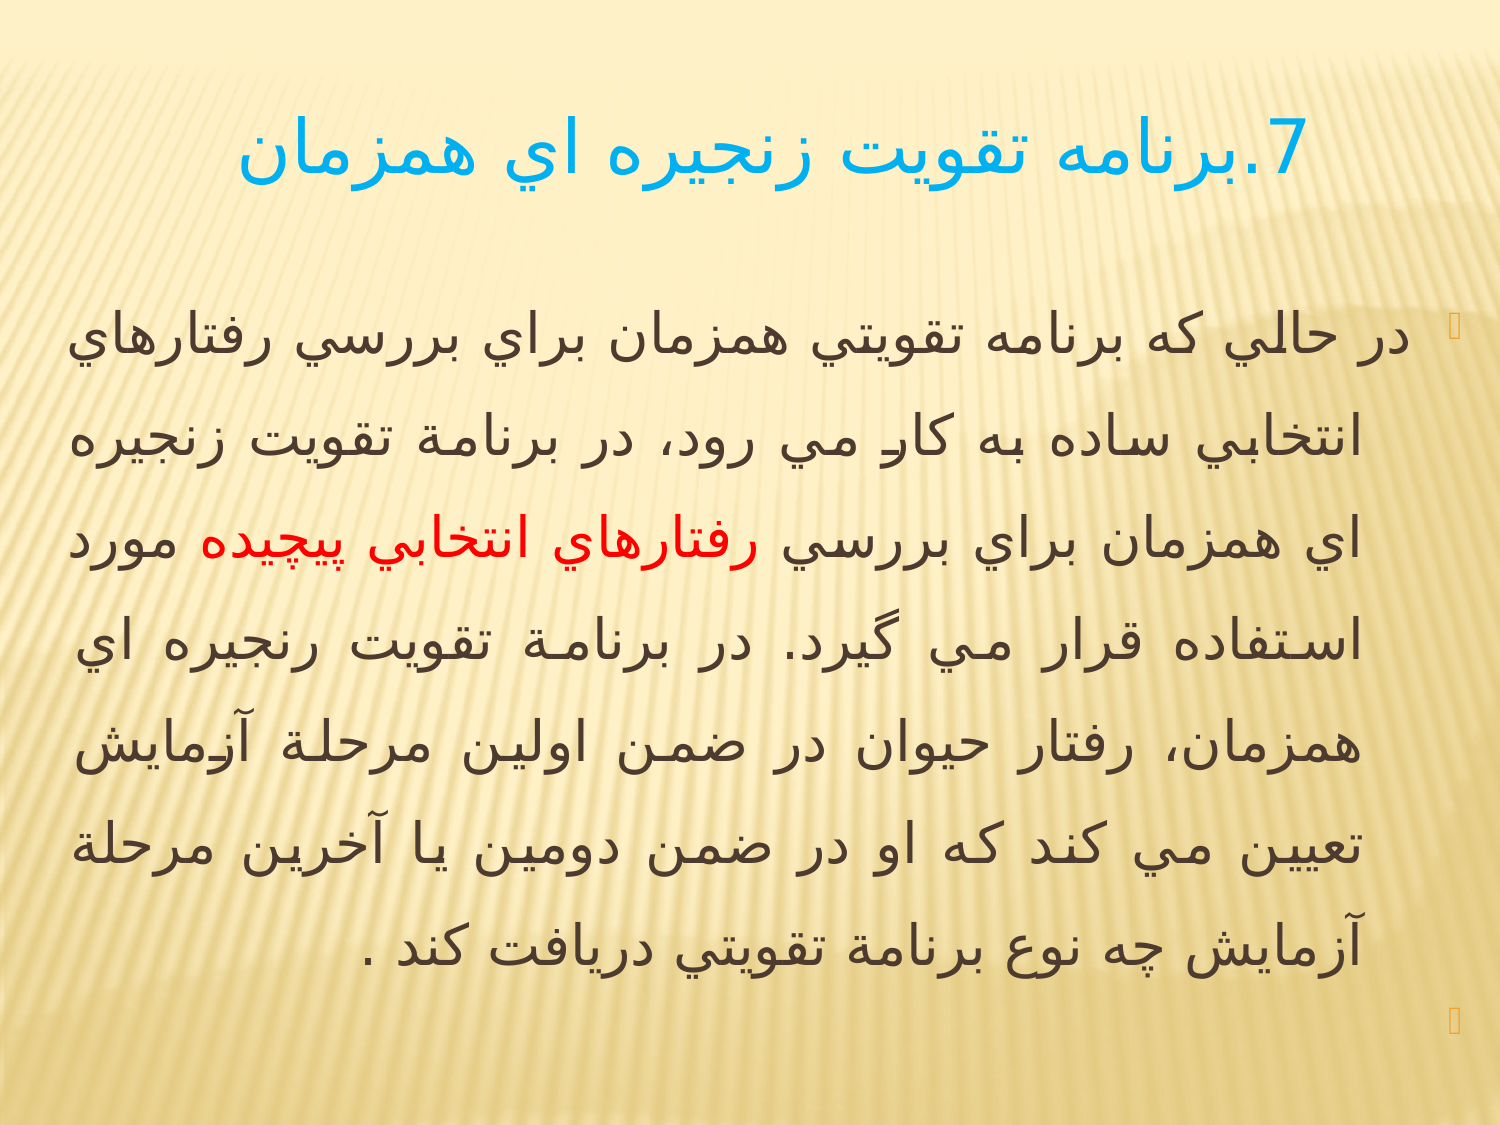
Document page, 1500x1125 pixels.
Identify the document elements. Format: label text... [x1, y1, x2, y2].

title 7.برنامه تقويت زنجيره اي همزمان [50, 75, 1476, 213]
list در حالي كه برنامه تقويتي همزمان براي بررسي رفتارهاي انتخابي ساده به كار مي رود، در برنامة تقويت زنجيره اي همزمان براي بررسي رفتارهاي انتخابي پيچيده مورد استفاده قرار مي گيرد. در برنامة تقويت رنجيره اي همزمان، رفتار حيوان در ضمن اولين مرحلة آزمايش تعيين مي كند كه او در ضمن دومين يا آخرين مرحلة آزمايش چه نوع برنامة تقويتي دريافت كند . [50, 254, 1476, 998]
